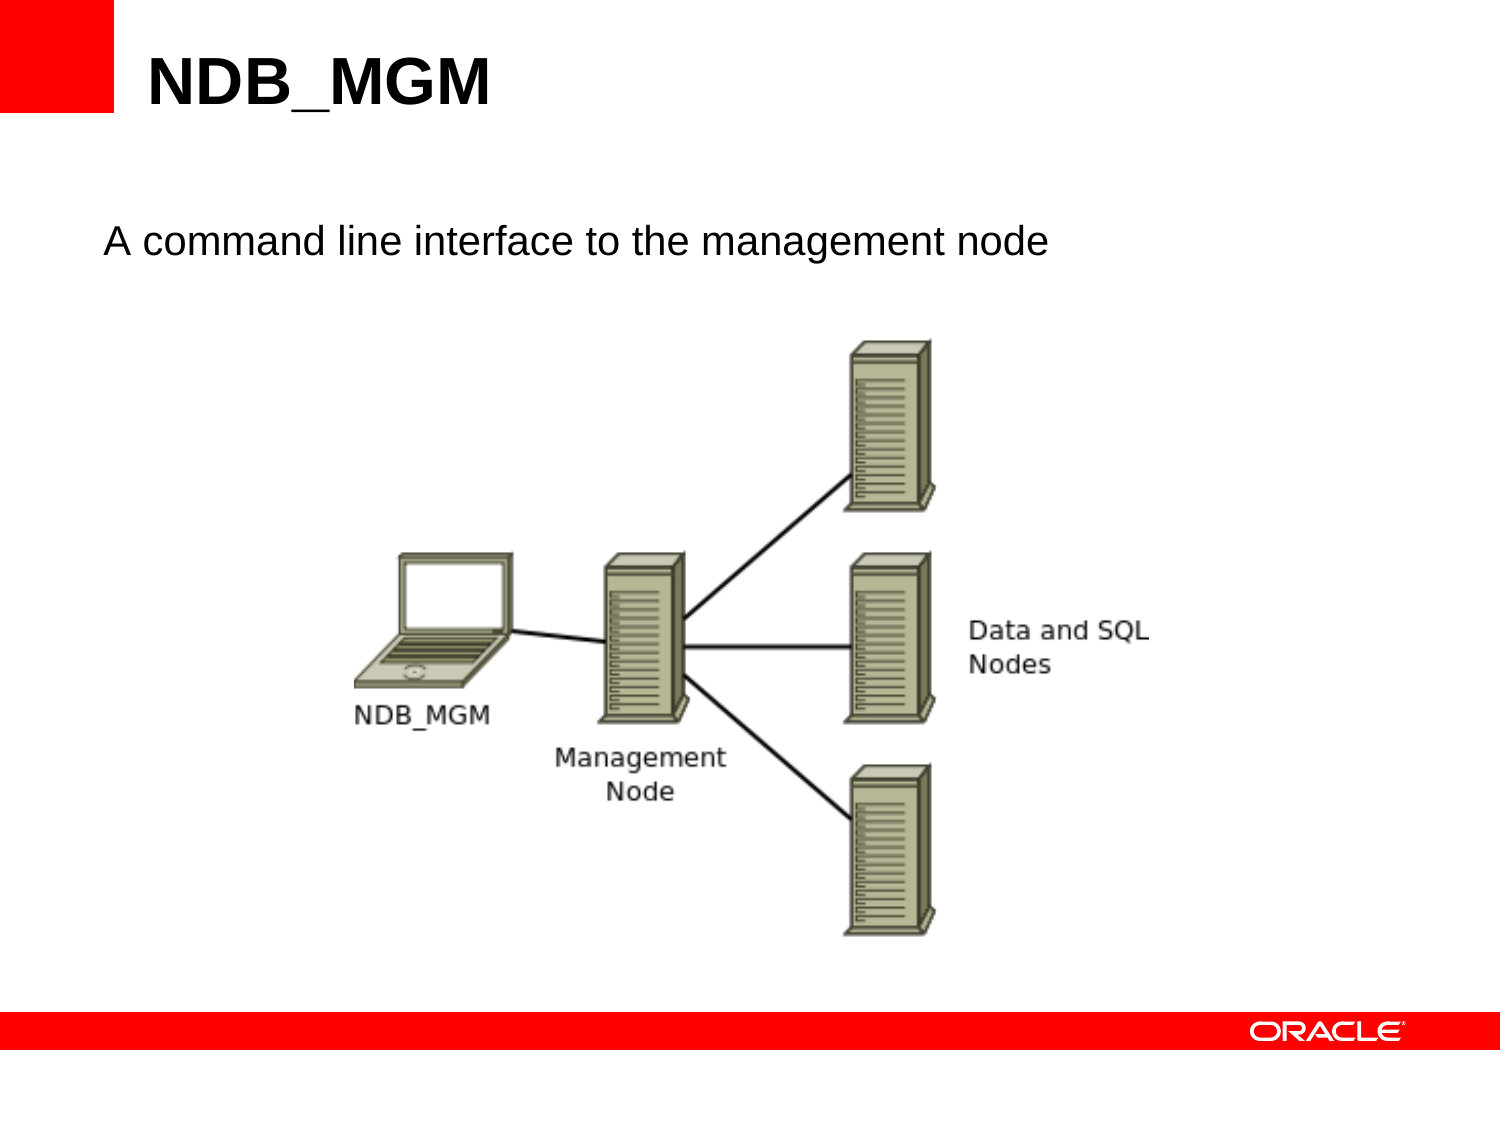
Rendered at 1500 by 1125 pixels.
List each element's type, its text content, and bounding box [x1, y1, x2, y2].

text_box A command line interface to the management node [88, 206, 1388, 272]
title NDB_MGM [147, 8, 1392, 119]
picture [354, 320, 1149, 975]
picture [0, 0, 114, 113]
picture [0, 1012, 1500, 1050]
